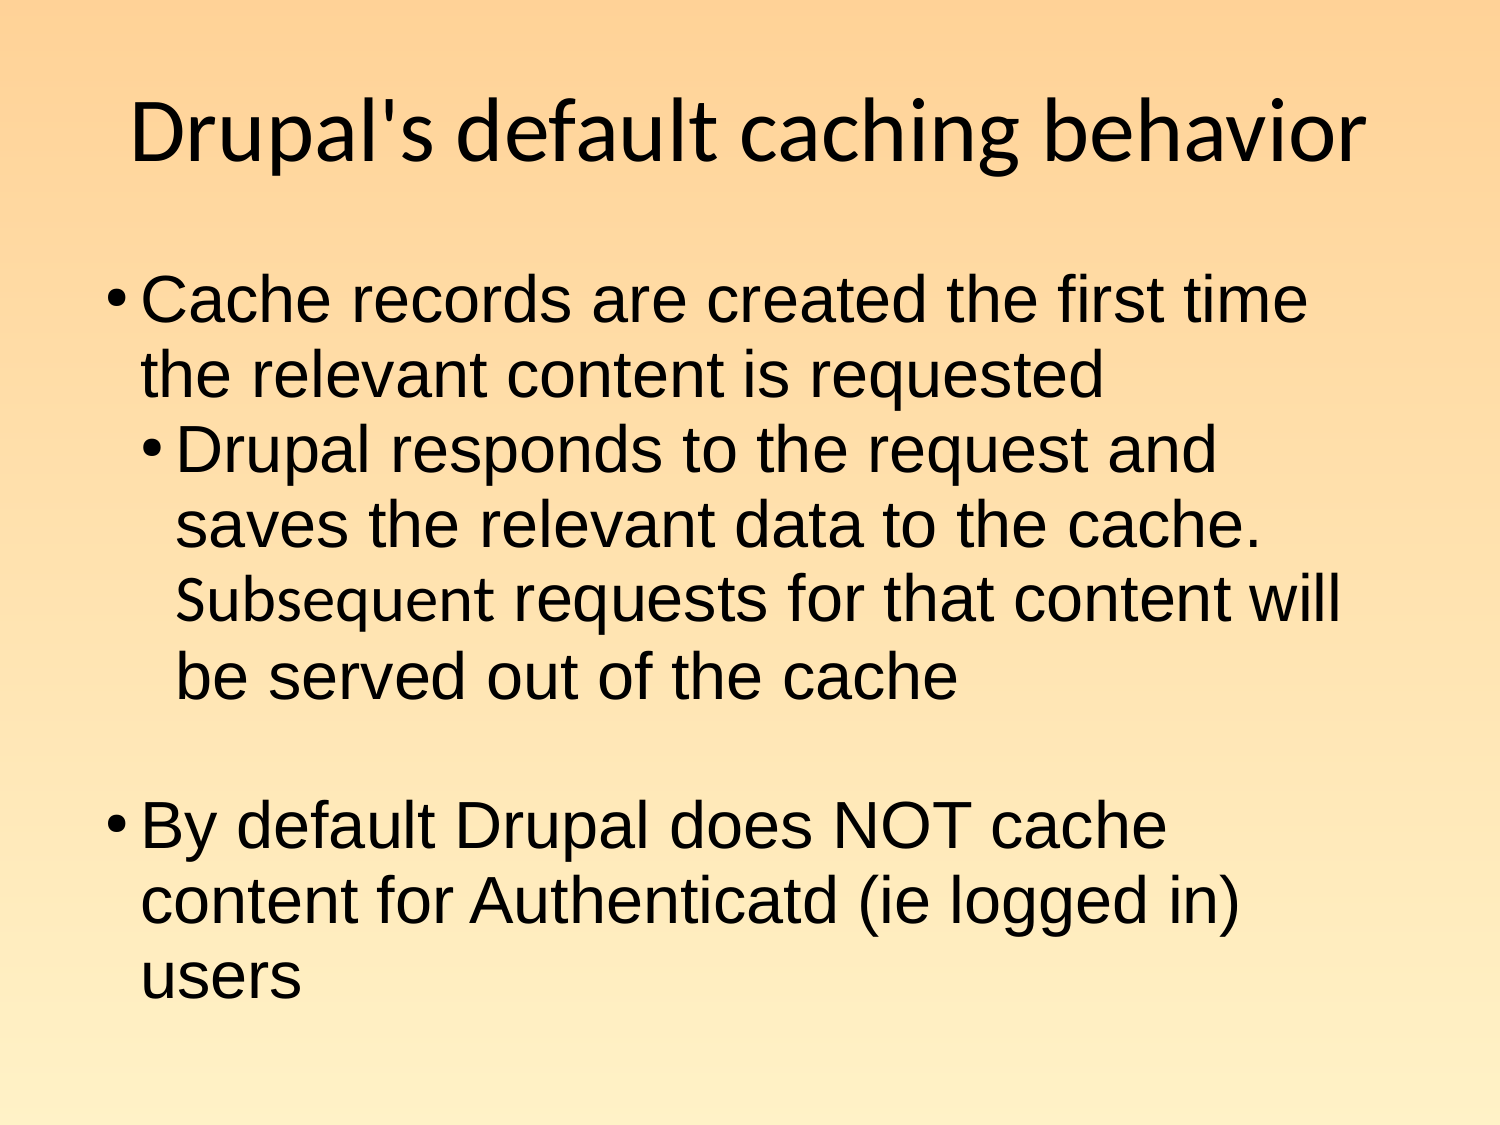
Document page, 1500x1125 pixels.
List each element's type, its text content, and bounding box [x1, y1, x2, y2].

text_box Cache records are created the first time the relevant content is requested Drupal responds to the request and saves the relevant data to the cache. Subsequent requests for that content will be served out of the cache By default Drupal does NOT cache content for Authenticatd (ie logged in) users [90, 254, 1366, 1093]
title Drupal's default caching behavior [75, 45, 1425, 233]
